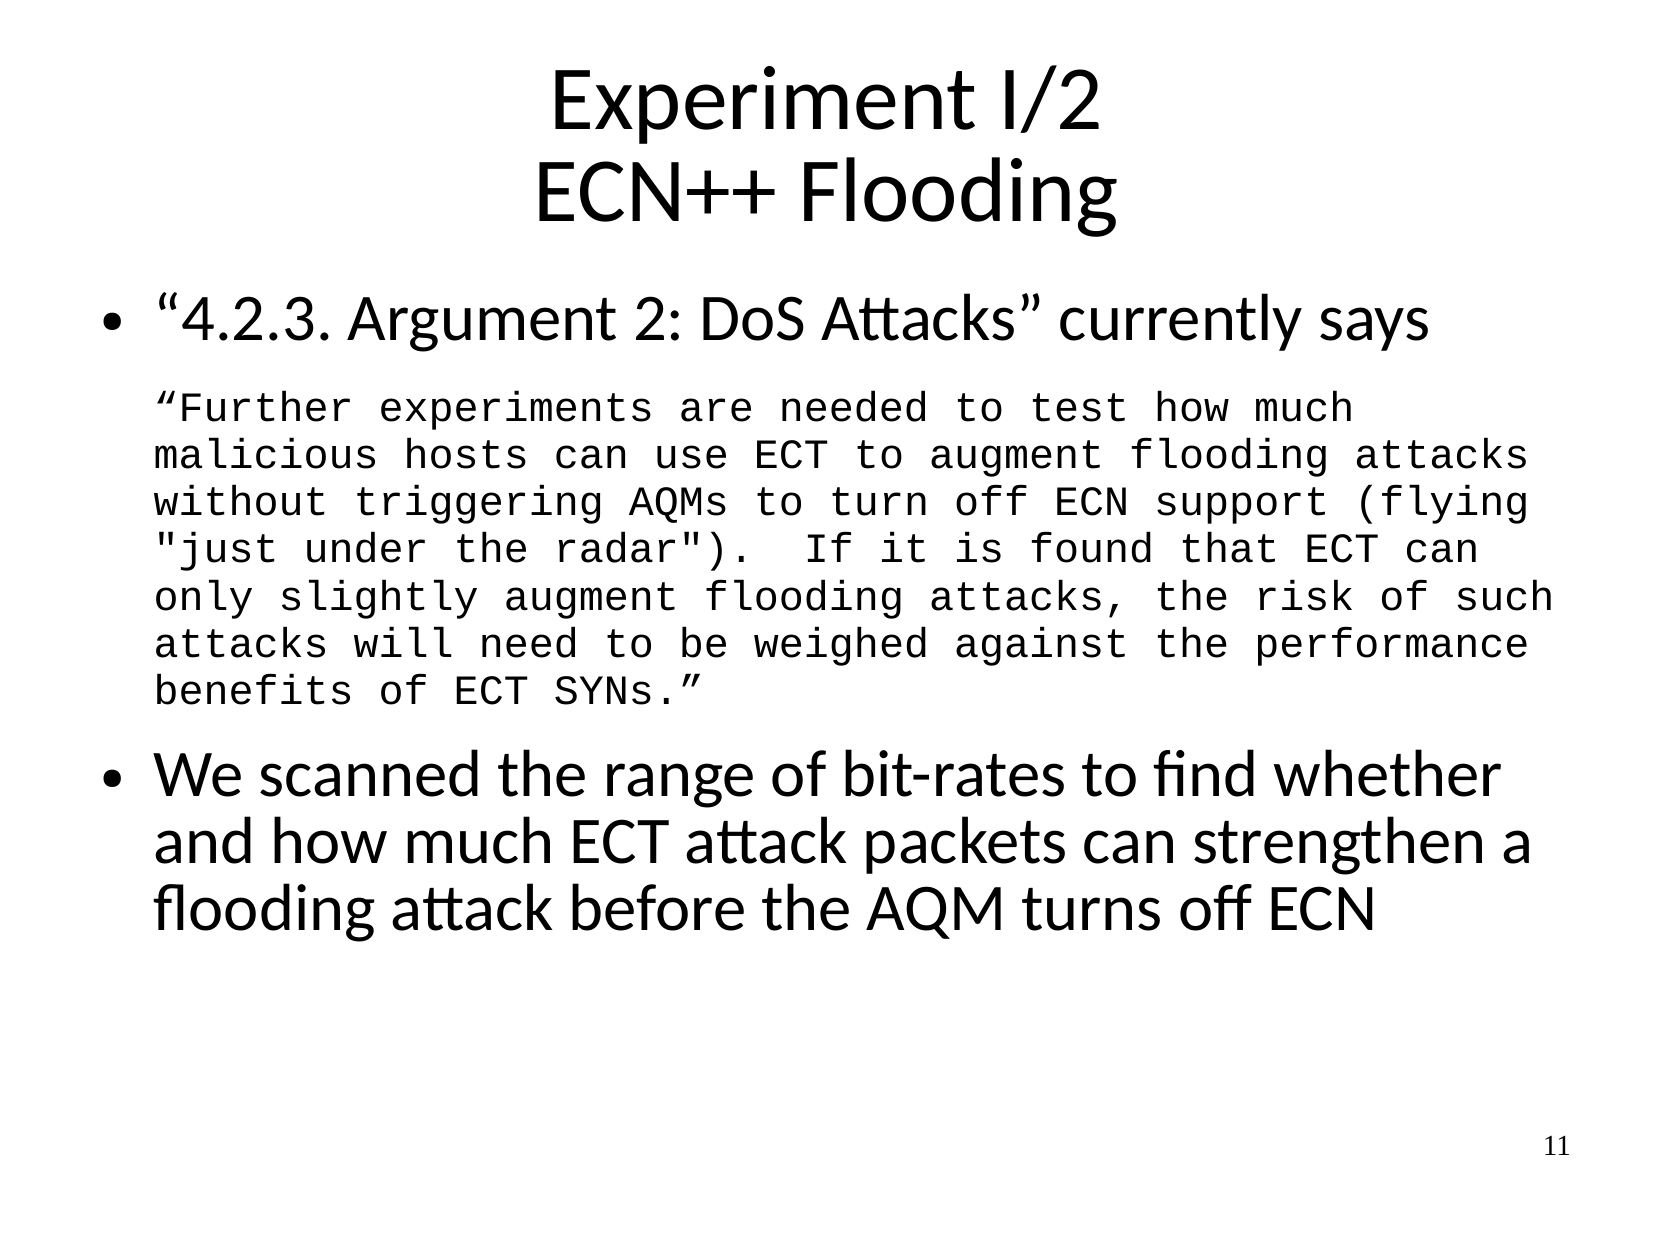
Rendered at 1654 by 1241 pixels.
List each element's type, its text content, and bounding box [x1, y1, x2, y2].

title Experiment I/2 ECN++ Flooding [82, 49, 1571, 257]
list “4.2.3. Argument 2: DoS Attacks” currently says “Further experiments are needed to test how much malicious hosts can use ECT to augment flooding attacks without triggering AQMs to turn off ECN support (flying "just under the radar"). If it is found that ECT can only slightly augment flooding attacks, the risk of such attacks will need to be weighed against the performance benefits of ECT SYNs.” We scanned the range of bit-rates to find whether and how much ECT attack packets can strengthen a flooding attack before the AQM turns off ECN [82, 290, 1571, 1010]
